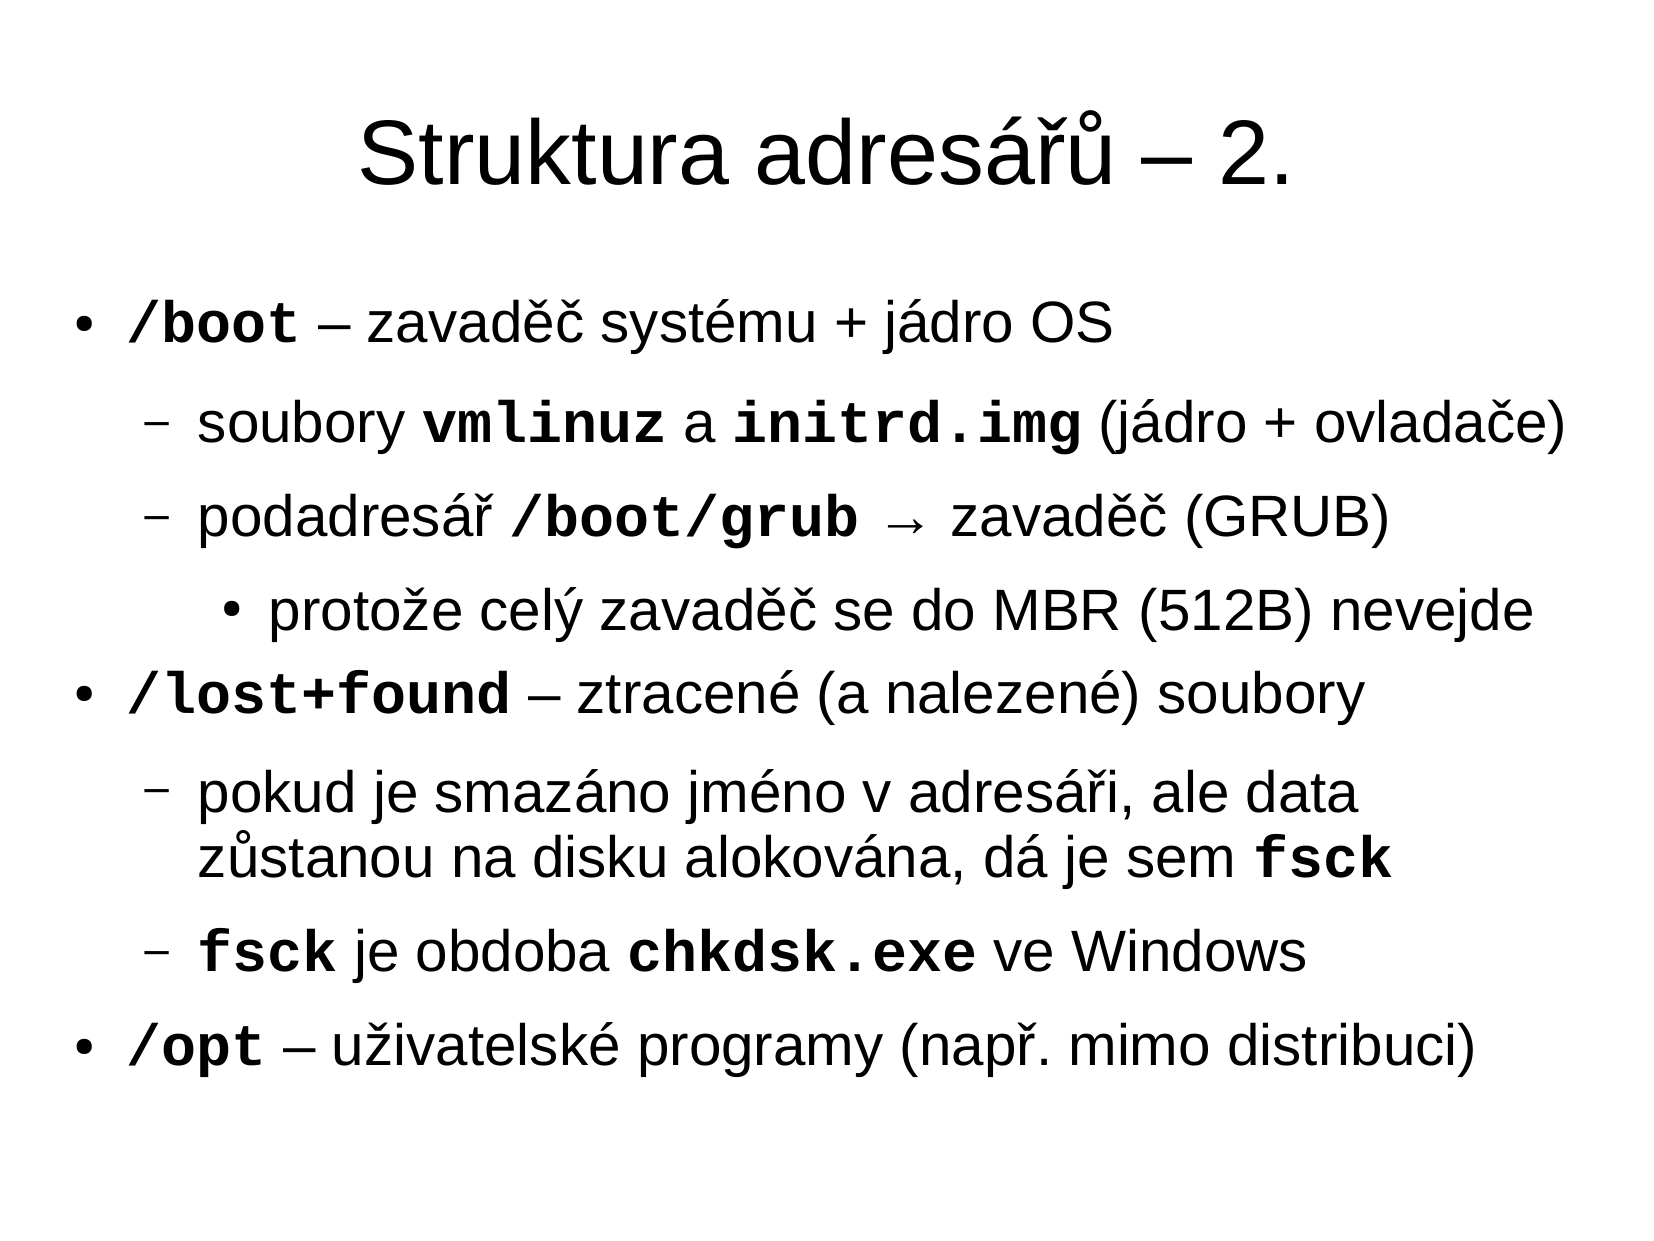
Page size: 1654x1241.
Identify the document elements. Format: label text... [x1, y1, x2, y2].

title Struktura adresářů – 2. [82, 56, 1571, 250]
list /boot – zavaděč systému + jádro OS soubory vmlinuz a initrd.img (jádro + ovladače) podadresář /boot/grub → zavaděč (GRUB) protože celý zavaděč se do MBR (512B) nevejde /lost+found – ztracené (a nalezené) soubory pokud je smazáno jméno v adresáři, ale data zůstanou na disku alokována, dá je sem fsck fsck je obdoba chkdsk.exe ve Windows /opt – uživatelské programy (např. mimo distribuci) [56, 290, 1598, 1094]
